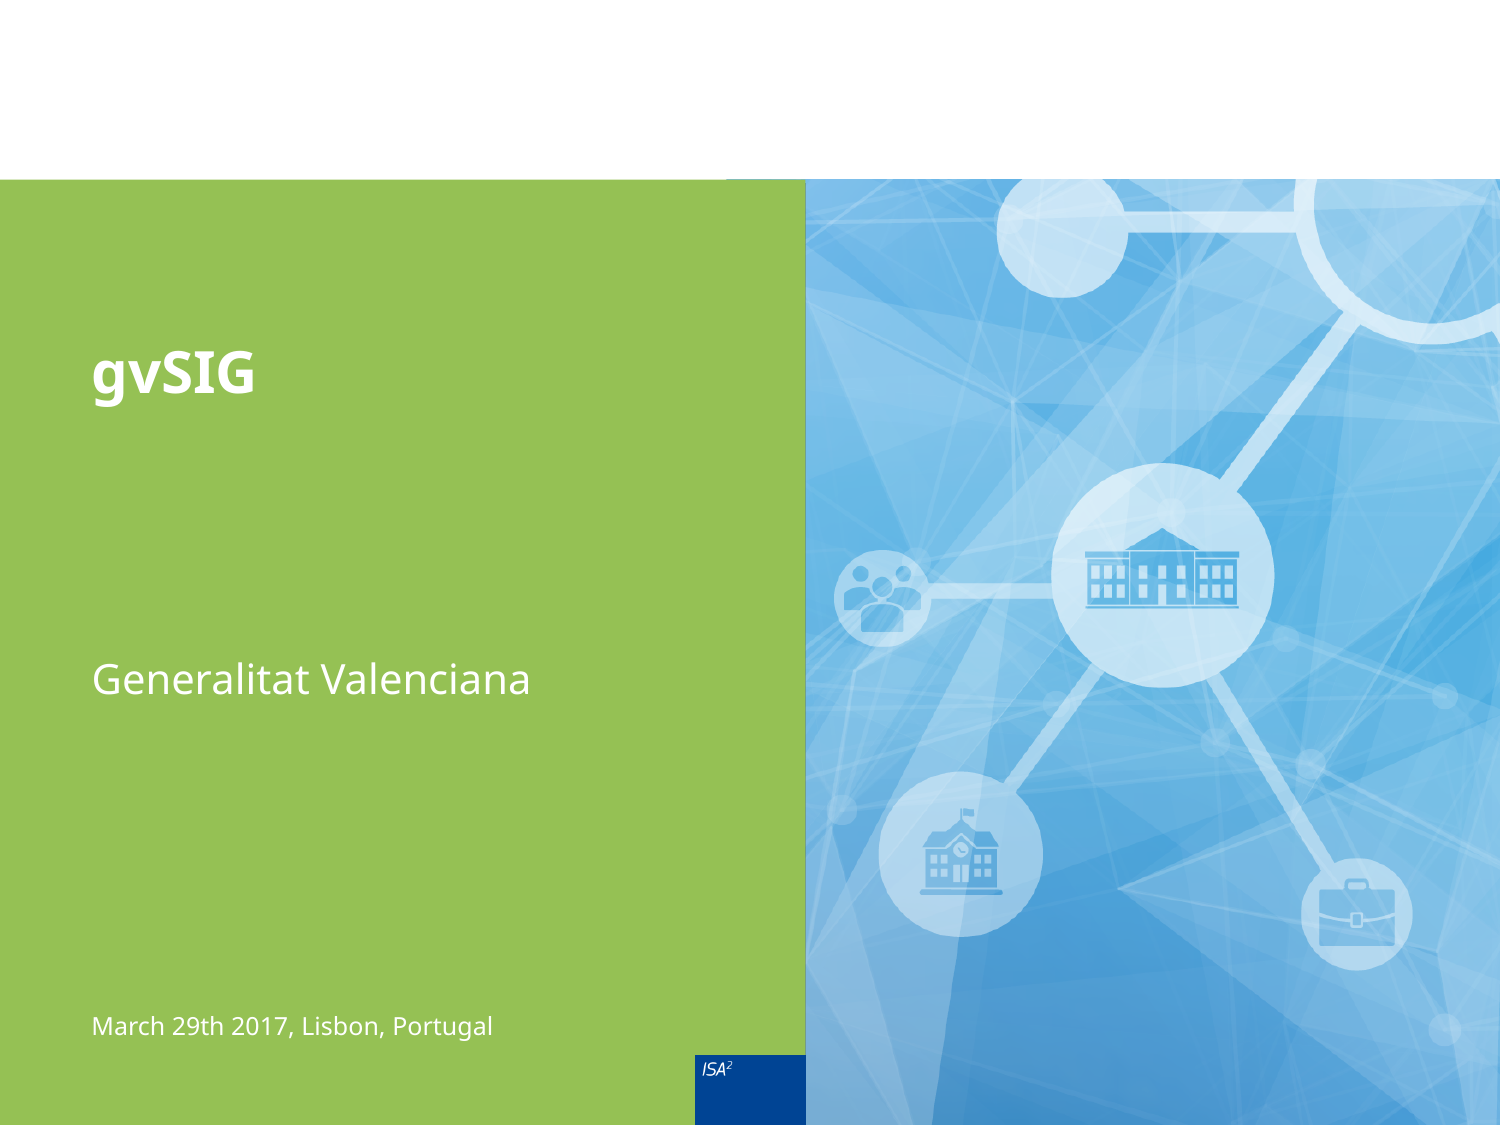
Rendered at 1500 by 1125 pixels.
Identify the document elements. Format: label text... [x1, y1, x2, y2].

slide_number March 29th 2017, Lisbon, Portugal [76, 775, 693, 1049]
picture [695, 1055, 806, 1125]
list Generalitat Valenciana [76, 645, 691, 953]
title gvSIG [17, 257, 750, 563]
